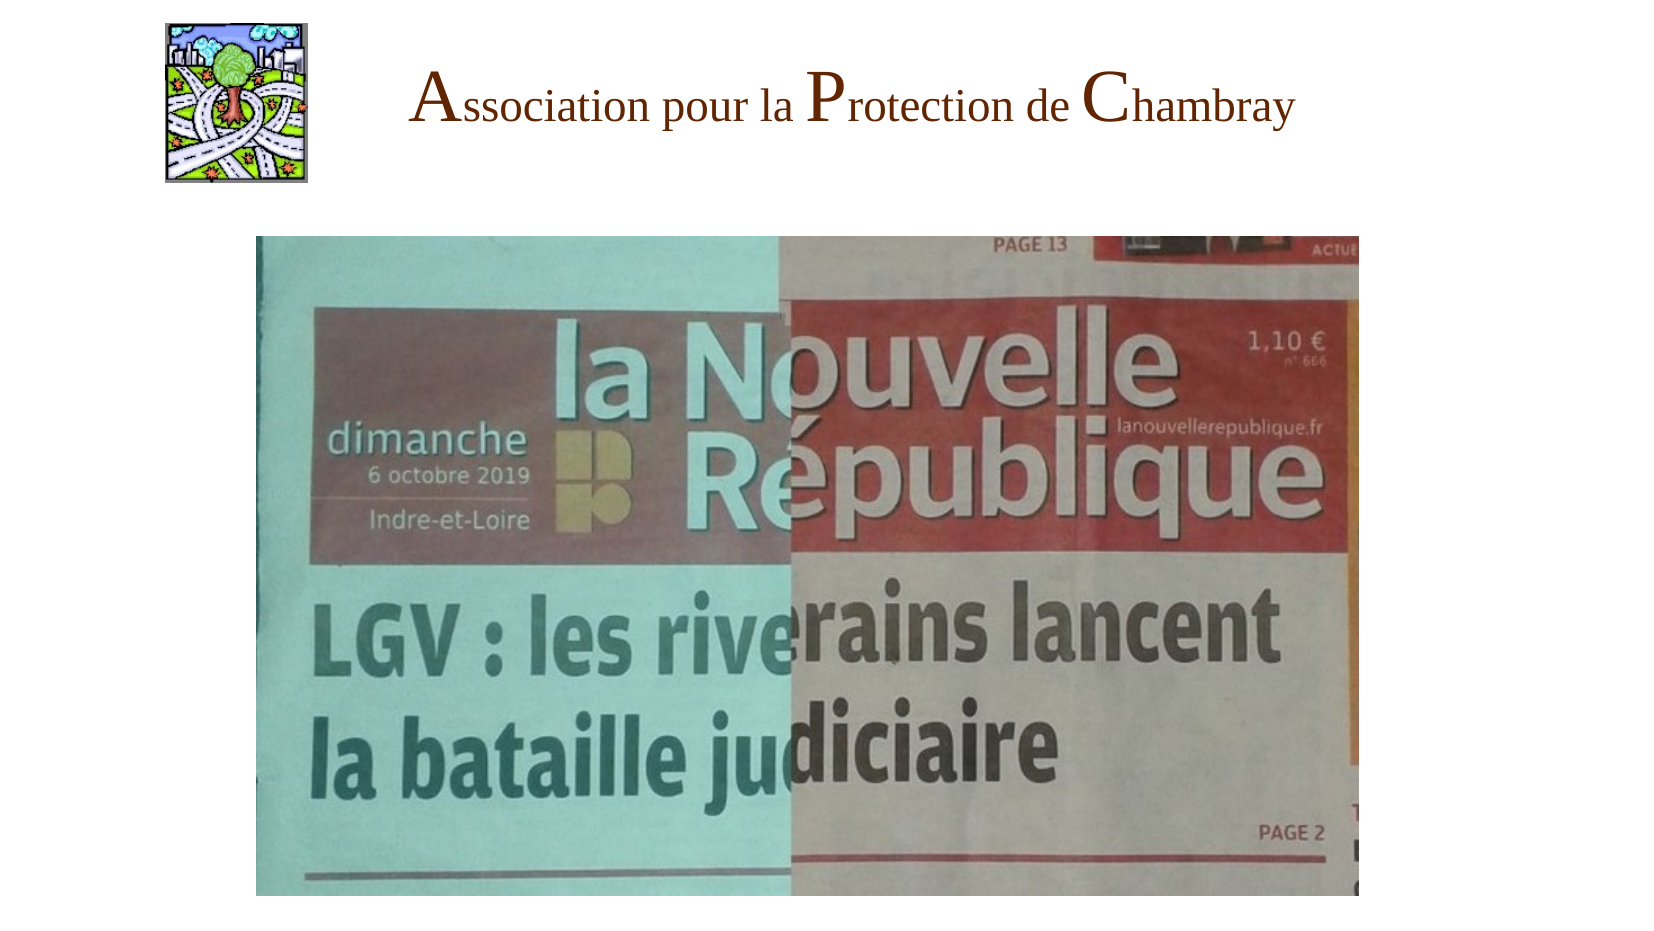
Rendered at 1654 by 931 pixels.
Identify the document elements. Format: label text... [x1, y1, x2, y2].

picture [256, 236, 1359, 896]
picture [165, 23, 308, 183]
text_box Association pour la Protection de Chambray [393, 47, 1418, 146]
